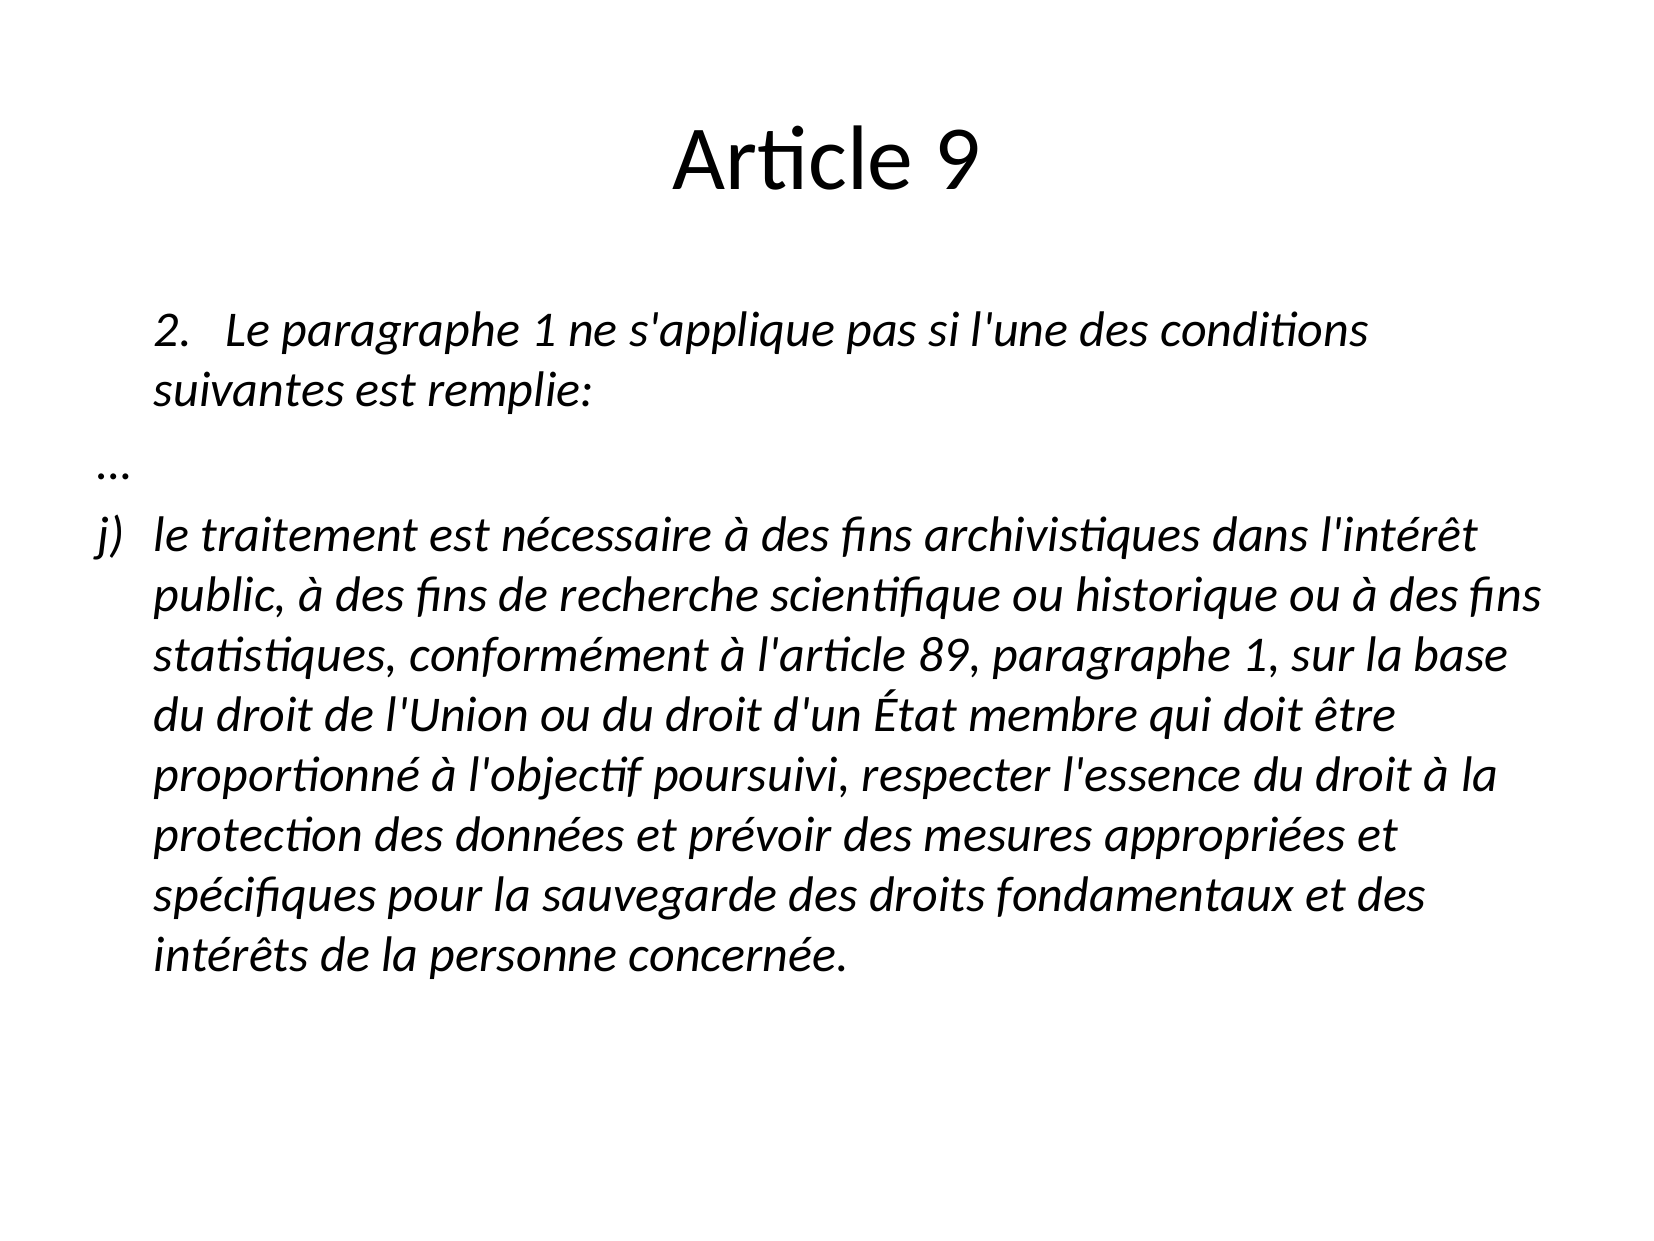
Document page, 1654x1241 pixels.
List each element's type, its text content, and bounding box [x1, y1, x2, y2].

text_box Article 9 [82, 49, 1571, 257]
text_box 2. Le paragraphe 1 ne s'applique pas si l'une des conditions suivantes est remplie: … j) le traitement est nécessaire à des fins archivistiques dans l'intérêt public, à des fins de recherche scientifique ou historique ou à des fins statistiques, conformément à l'article 89, paragraphe 1, sur la base du droit de l'Union ou du droit d'un État membre qui doit être proportionné à l'objectif poursuivi, respecter l'essence du droit à la protection des données et prévoir des mesures appropriées et spécifiques pour la sauvegarde des droits fondamentaux et des intérêts de la personne concernée. [82, 289, 1571, 1108]
